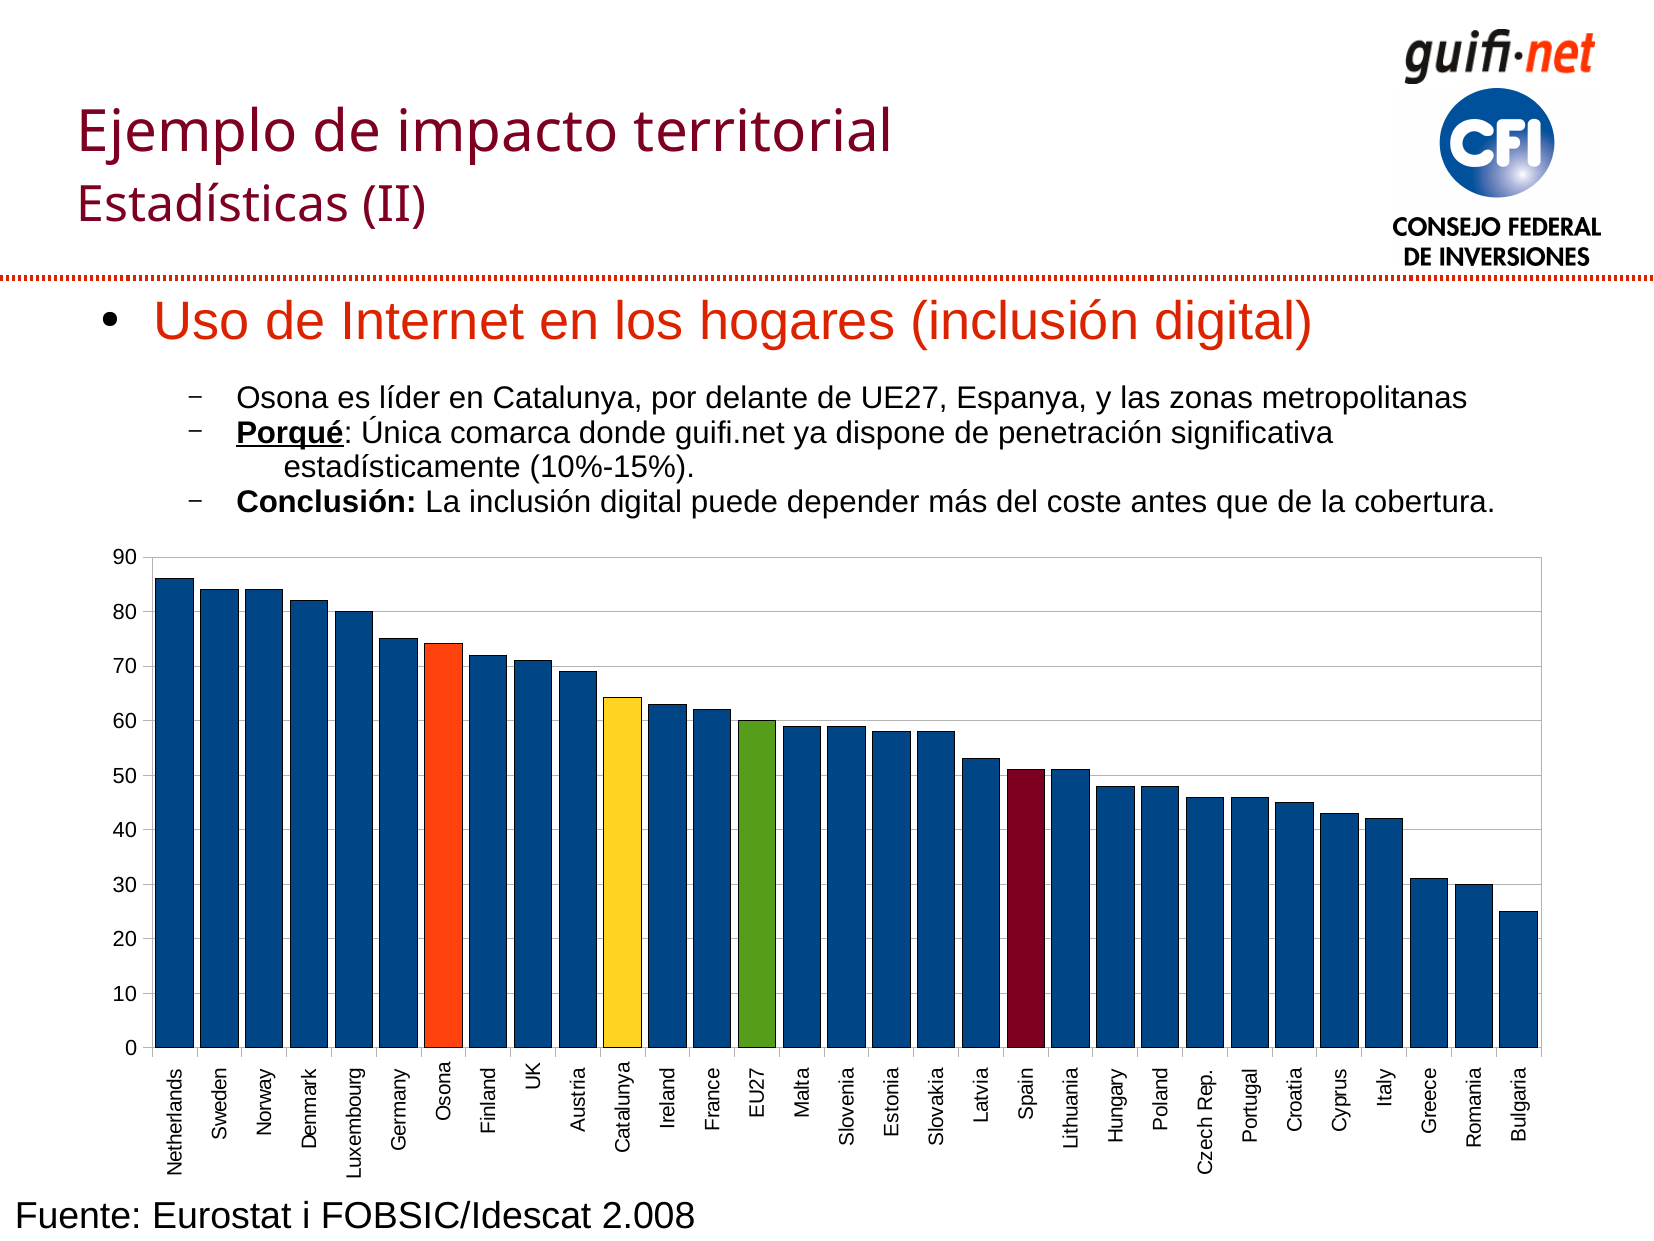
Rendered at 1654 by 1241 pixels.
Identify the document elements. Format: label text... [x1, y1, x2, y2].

picture [1393, 88, 1601, 266]
picture [1404, 29, 1595, 84]
title Ejemplo de impacto territorial Estadísticas (II) [76, 59, 1093, 267]
chart [82, 681, 1571, 1193]
list Uso de Internet en los hogares (inclusión digital) Osona es líder en Catalunya, por delante de UE27, Espanya, y las zonas metropolitanas Porqué: Única comarca donde guifi.net ya dispone de penetración significativa estadísticamente (10%-15%). Conclusión: La inclusión digital puede depender más del coste antes que de la cobertura. [82, 290, 1571, 681]
text_box Fuente: Eurostat i FOBSIC/Idescat 2.008 [0, 1187, 711, 1241]
